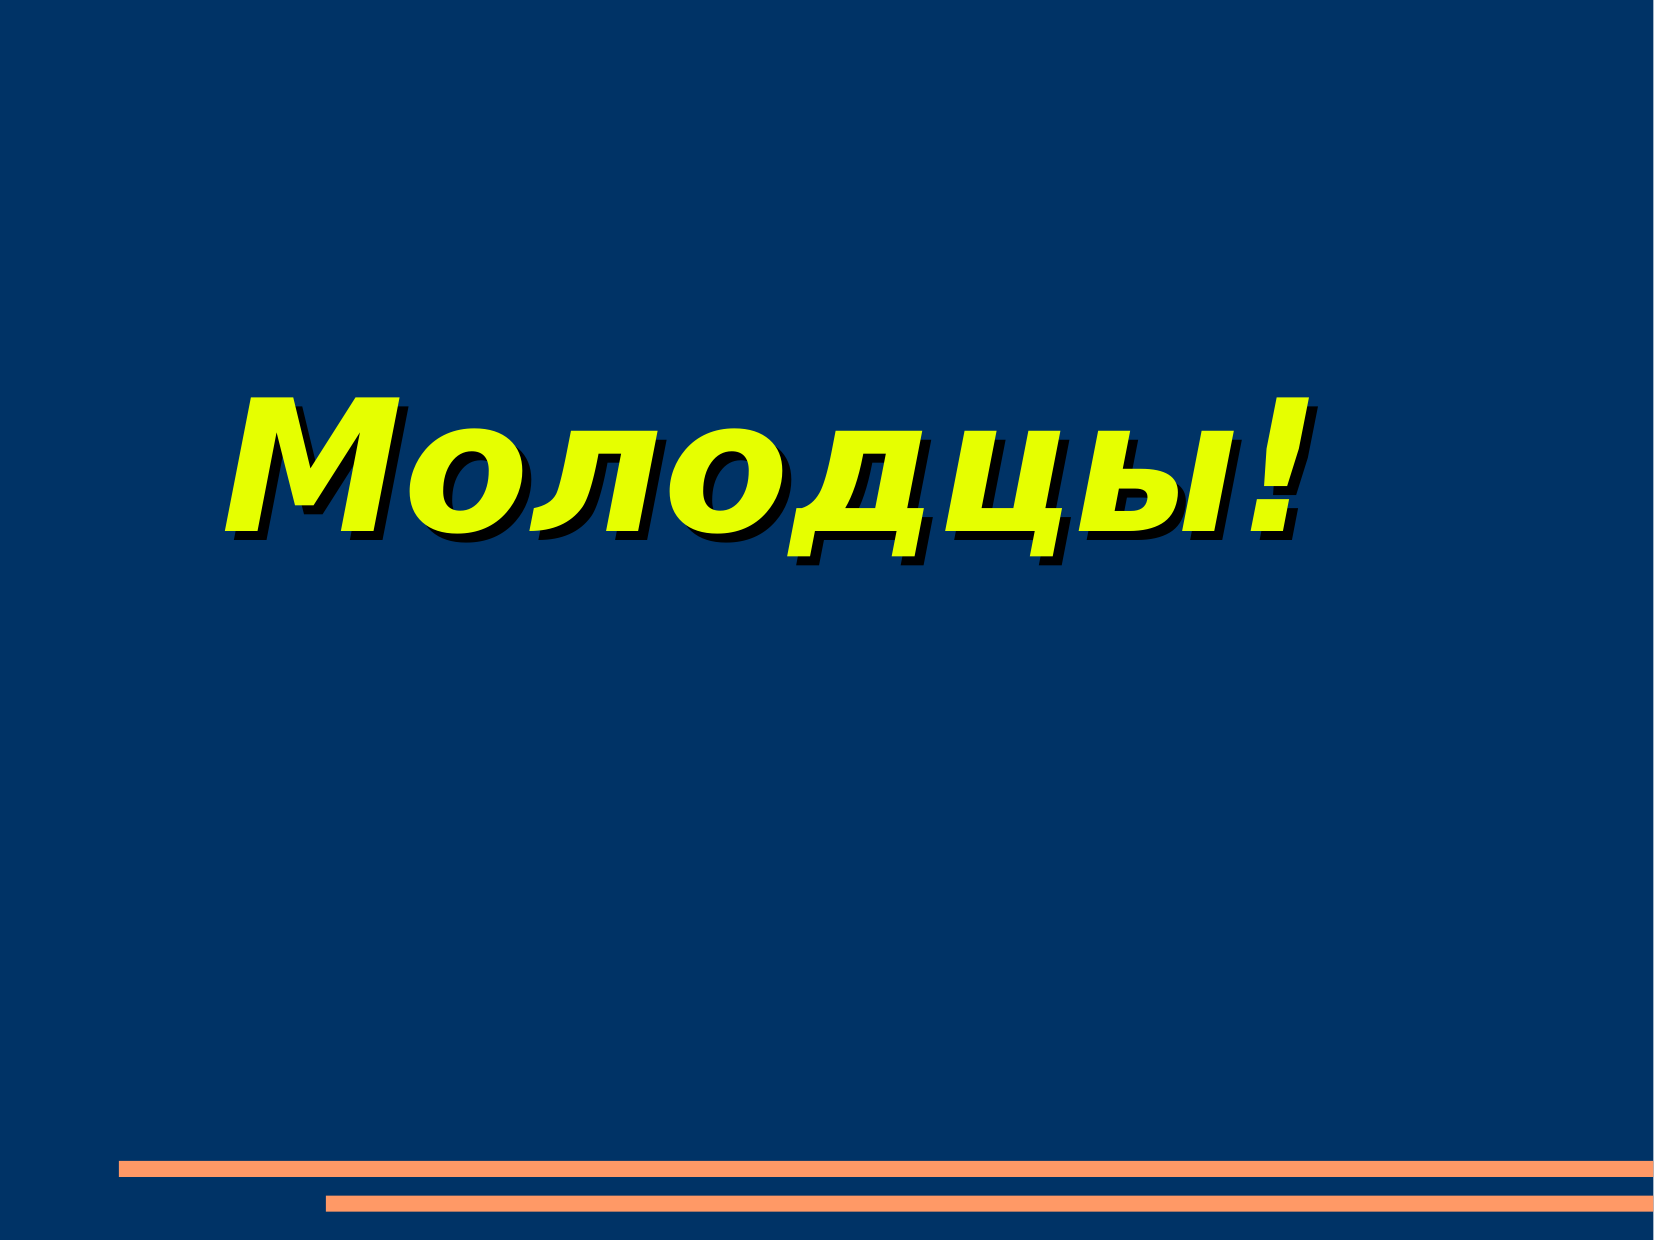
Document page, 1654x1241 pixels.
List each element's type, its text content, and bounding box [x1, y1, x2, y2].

text_box Молодцы! [206, 354, 1506, 583]
